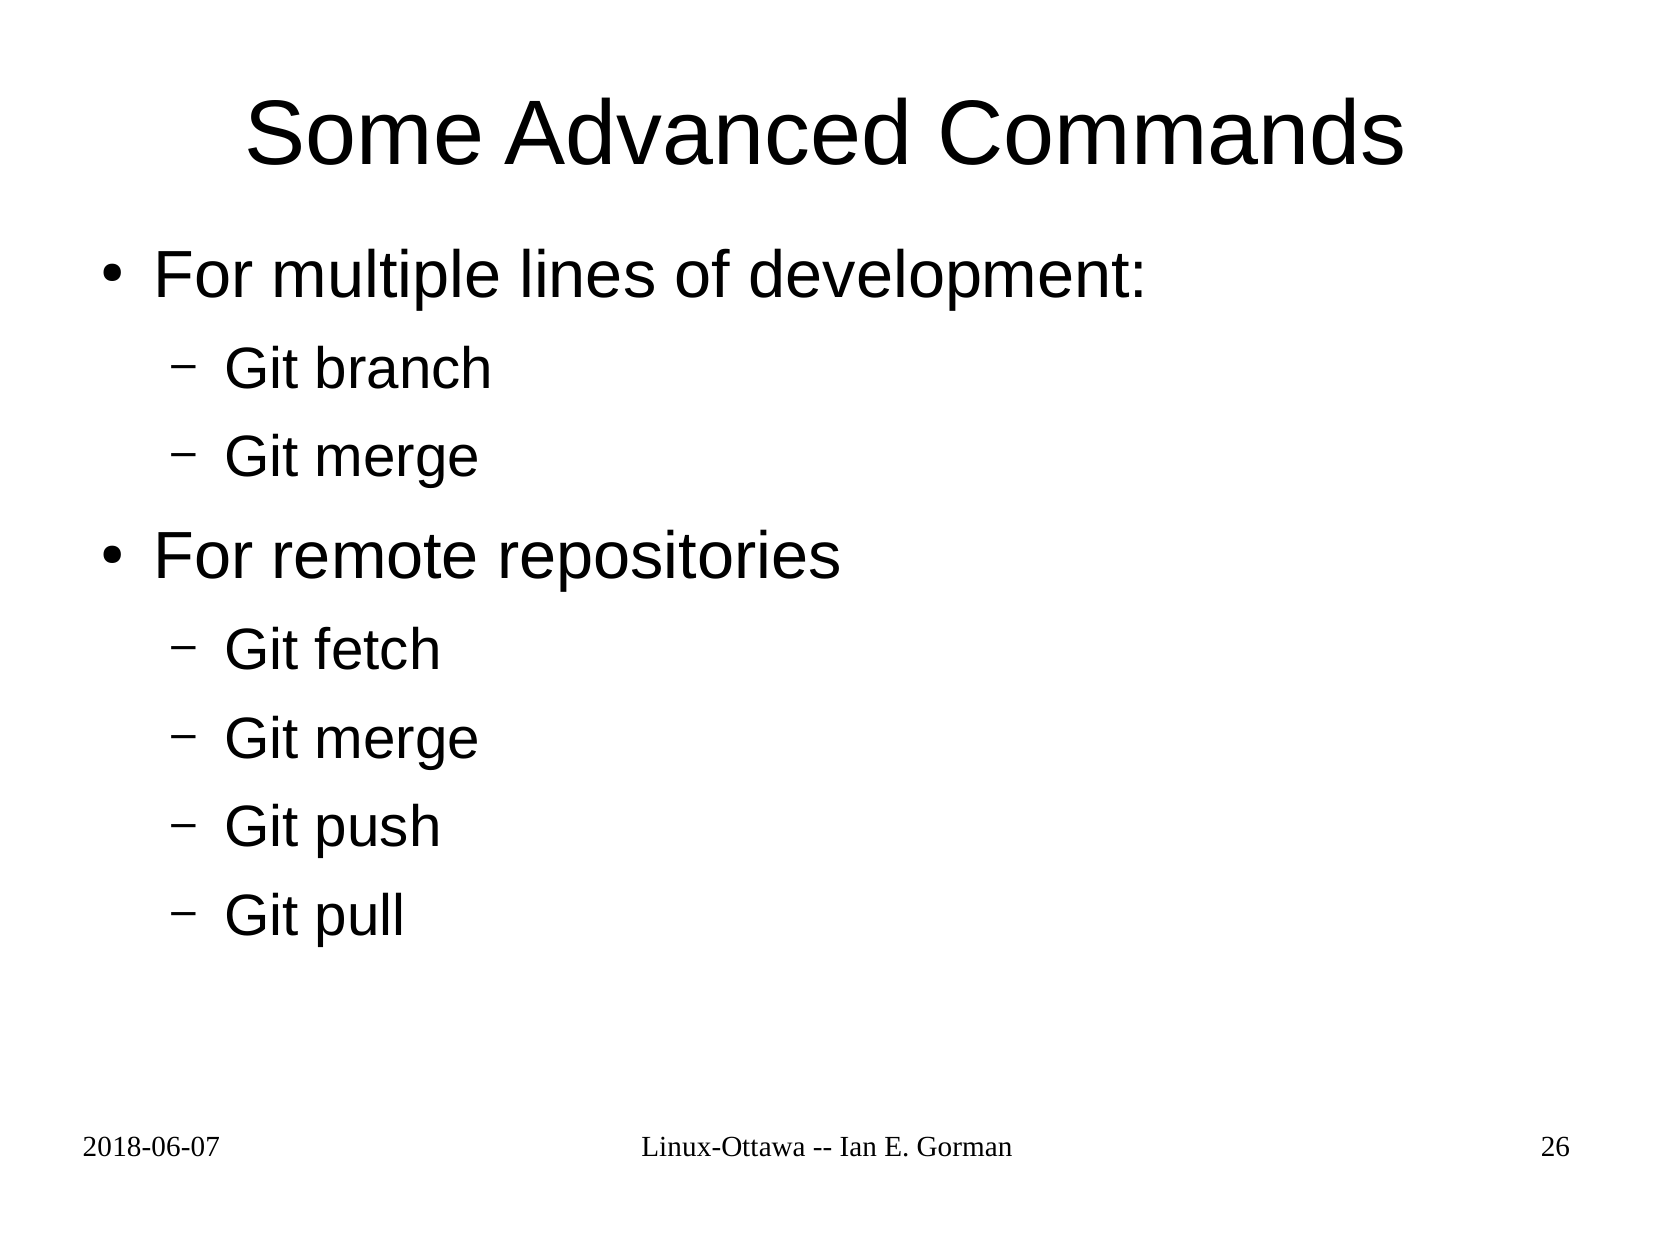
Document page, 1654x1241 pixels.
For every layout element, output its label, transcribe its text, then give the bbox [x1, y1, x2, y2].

title Some Advanced Commands [82, 49, 1571, 217]
list For multiple lines of development: Git branch Git merge For remote repositories Git fetch Git merge Git push Git pull [82, 236, 1571, 1096]
